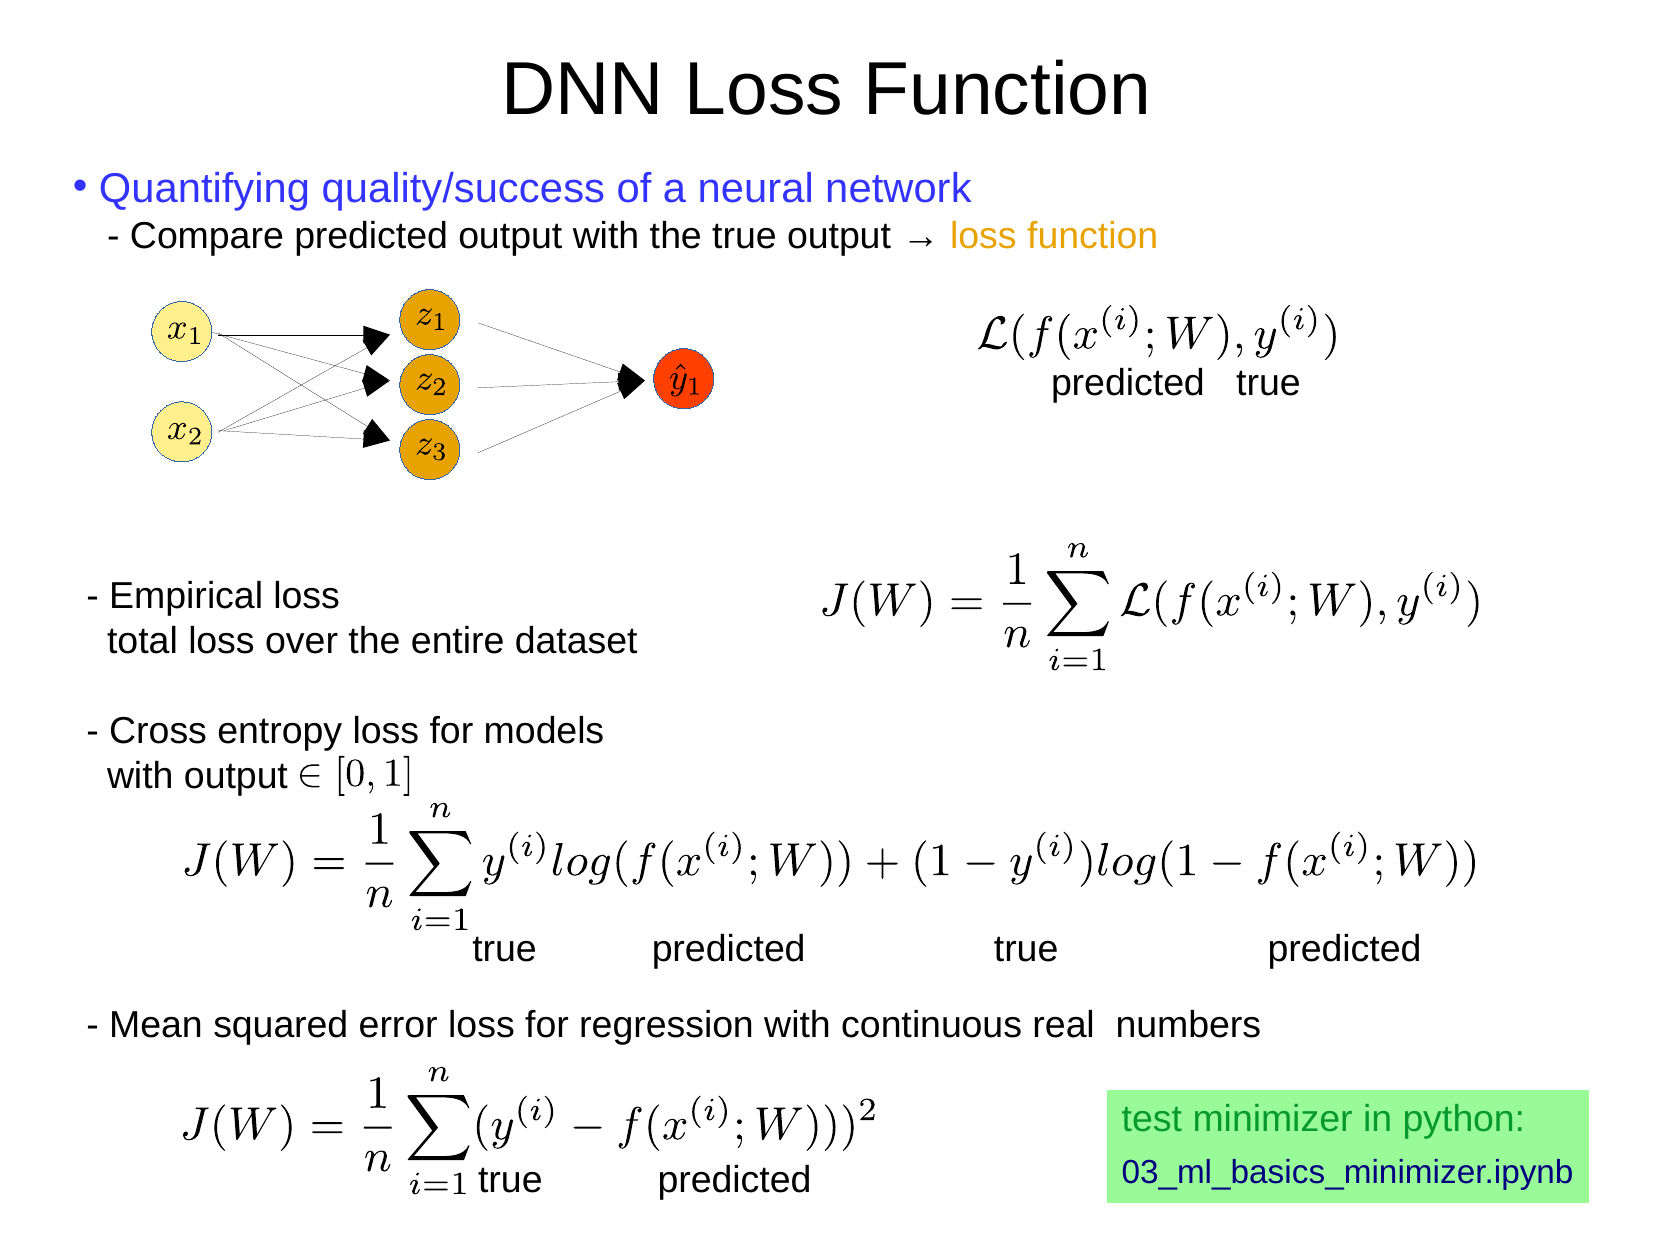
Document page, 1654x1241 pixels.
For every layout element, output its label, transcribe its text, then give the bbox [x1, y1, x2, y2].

picture [295, 754, 411, 798]
picture [179, 801, 1477, 933]
picture [817, 541, 1481, 673]
text_box true predicted true predicted [447, 920, 1486, 1020]
text_box test minimizer in python: 03_ml_basics_minimizer.ipynb [1106, 1090, 1589, 1203]
text_box predicted true [1025, 353, 1366, 411]
title DNN Loss Function [151, 0, 1502, 153]
text_box Quantifying quality/success of a neural network - Compare predicted output with the true output → loss function - Empirical loss total loss over the entire dataset - Cross entropy loss for models with output - Mean squared error loss for regression with continuous real numbers [58, 153, 1654, 1053]
text_box true predicted [452, 1150, 875, 1241]
picture [179, 1066, 875, 1195]
